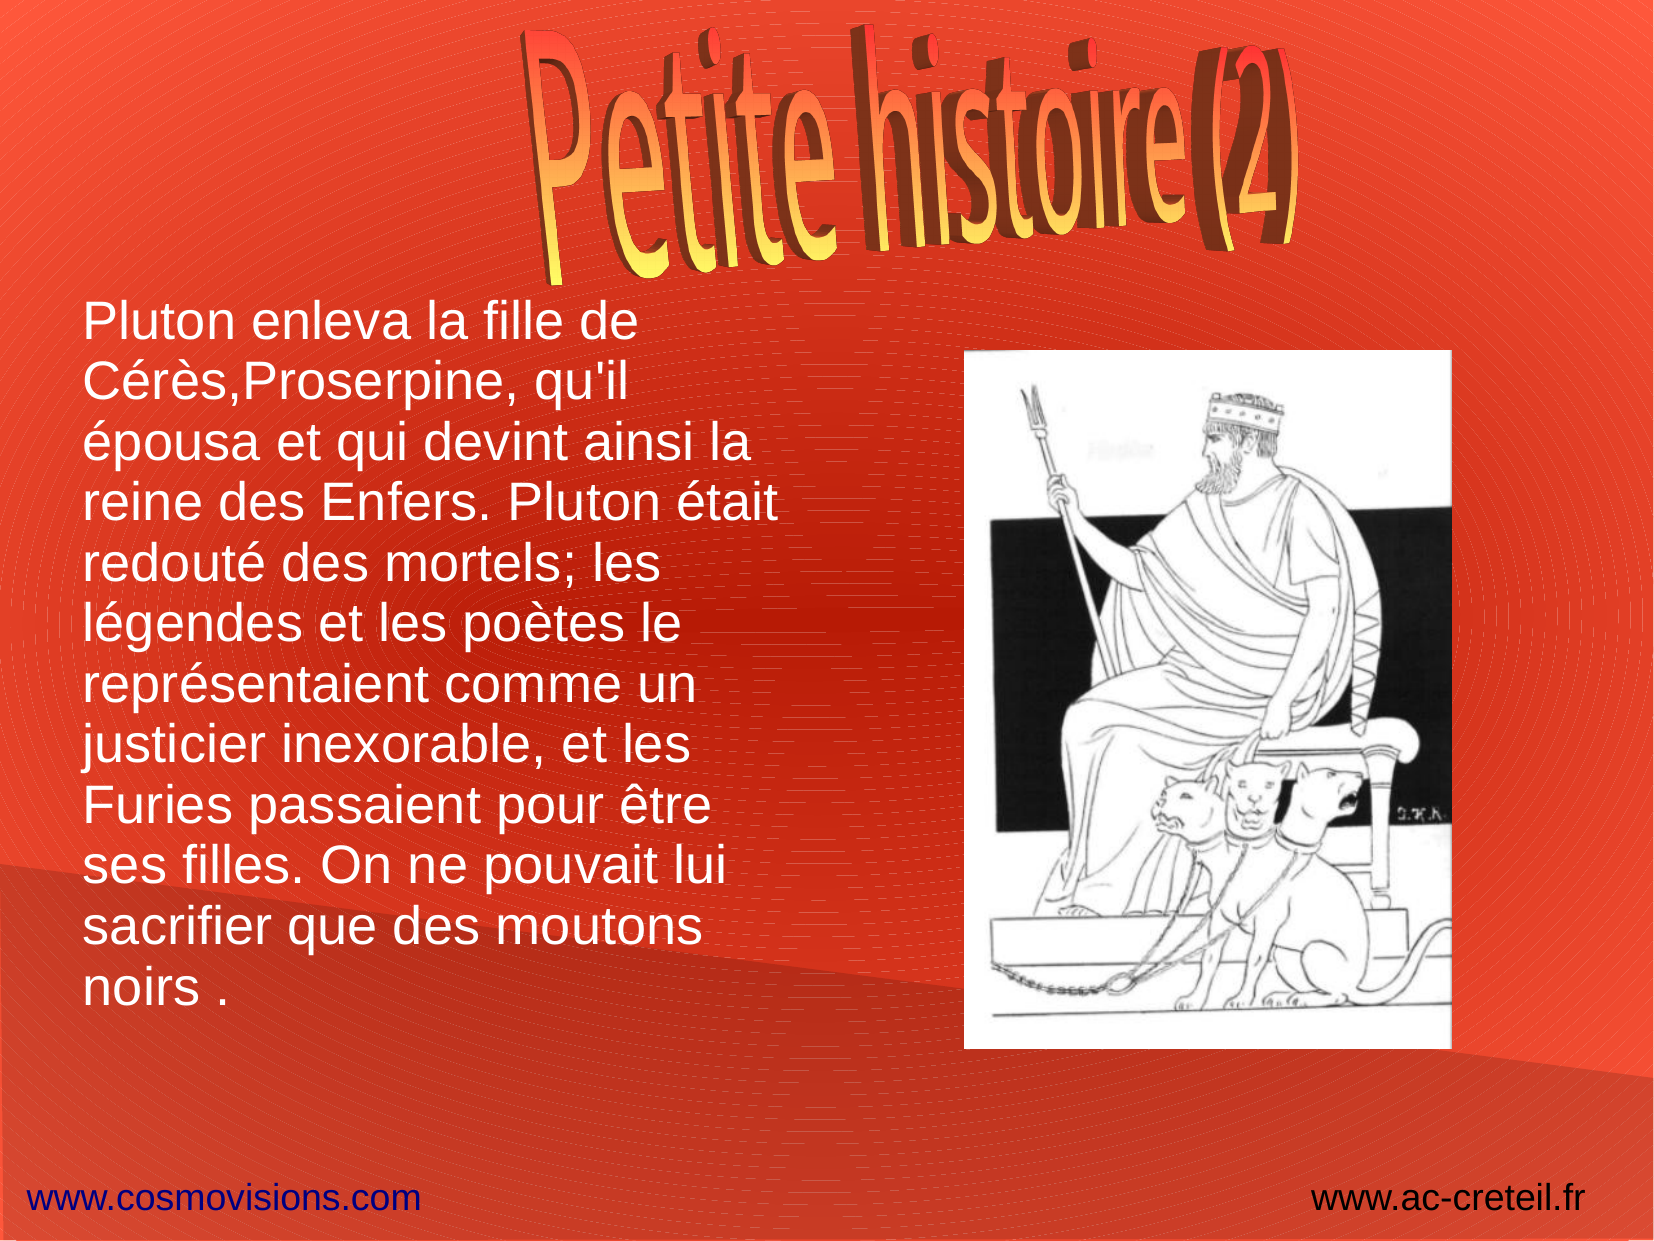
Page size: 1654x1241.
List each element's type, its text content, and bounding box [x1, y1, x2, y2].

picture [964, 350, 1452, 1049]
list Pluton enleva la fille de Cérès,Proserpine, qu'il épousa et qui devint ainsi la reine des Enfers. Pluton était redouté des mortels; les légendes et les poètes le représentaient comme un justicier inexorable, et les Furies passaient pour être ses filles. On ne pouvait lui sacrifier que des moutons noirs . [82, 290, 809, 1094]
text_box www.cosmovisions.com www.ac-creteil.fr [11, 1169, 1607, 1241]
